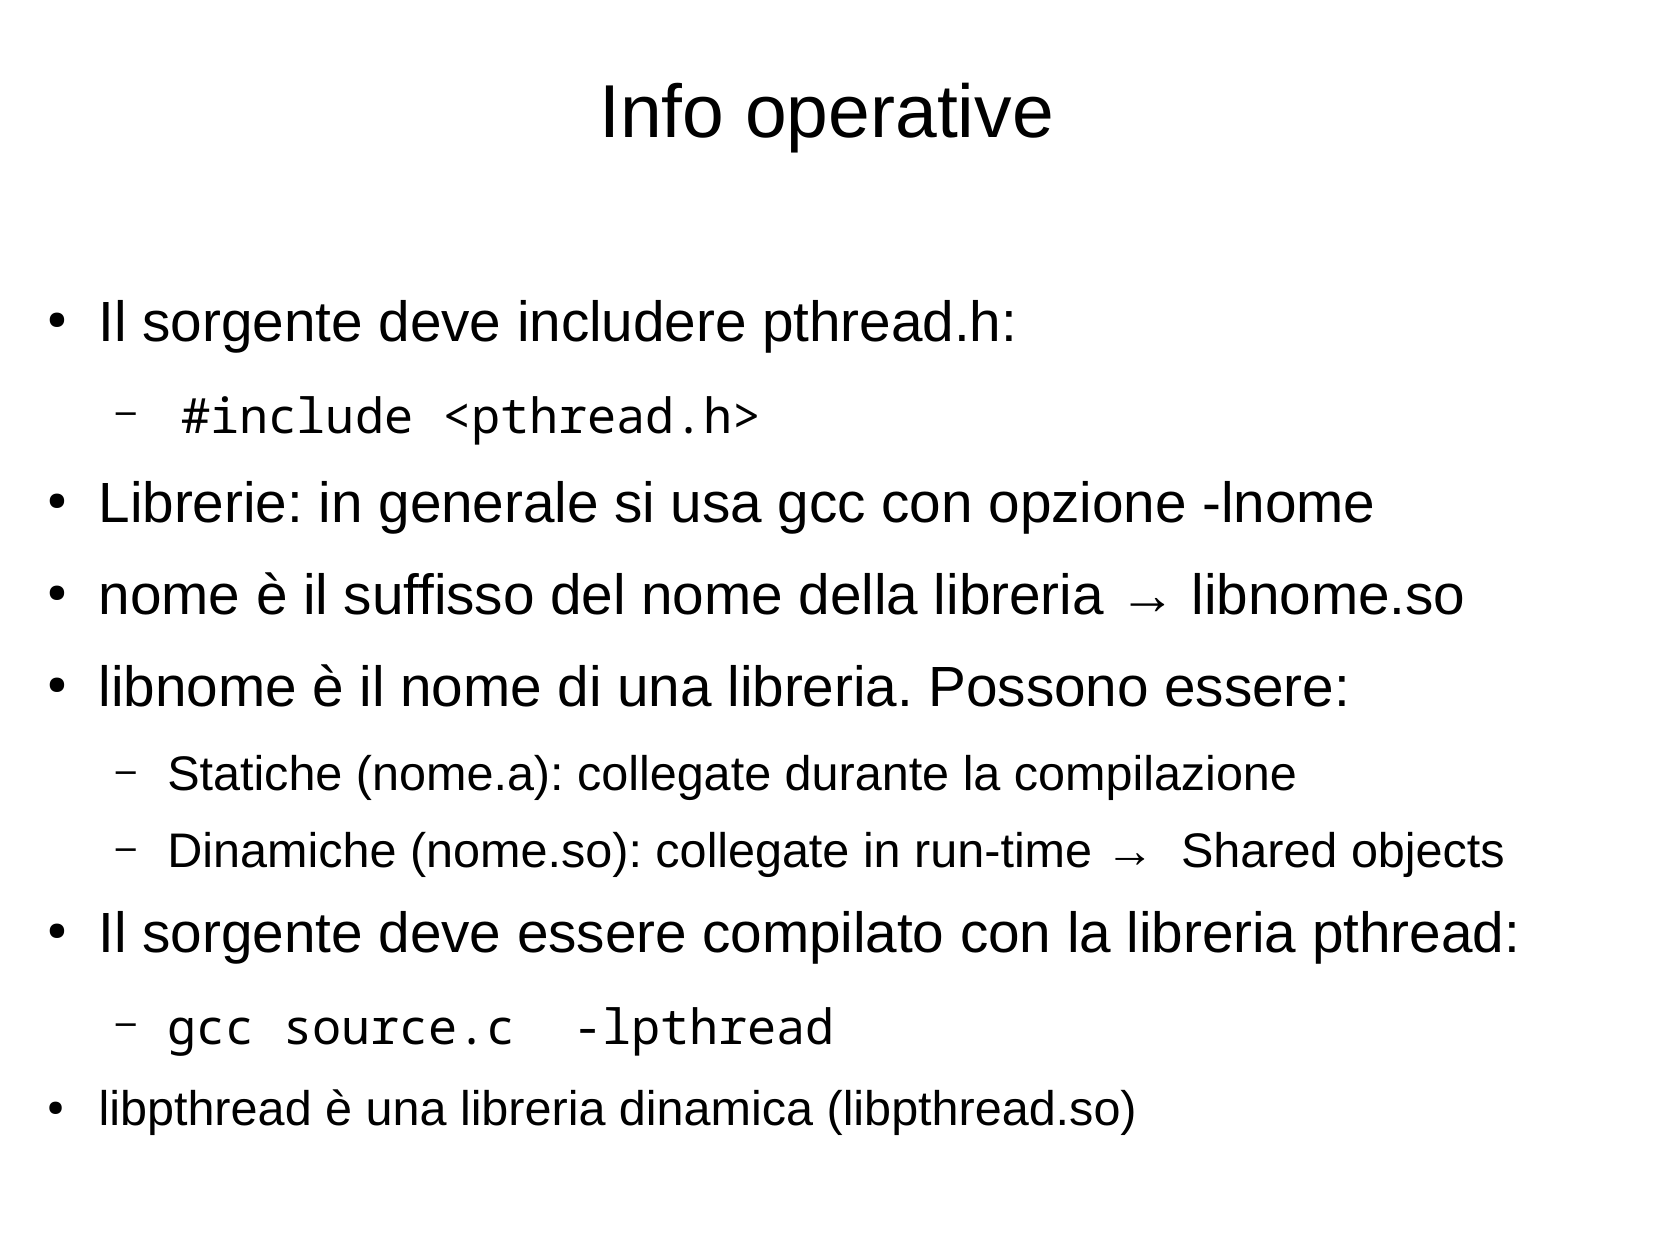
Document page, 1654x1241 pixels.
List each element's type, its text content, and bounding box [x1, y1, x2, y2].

list Il sorgente deve includere pthread.h: #include <pthread.h> Librerie: in generale si usa gcc con opzione -lnome nome è il suffisso del nome della libreria → libnome.so libnome è il nome di una libreria. Possono essere: Statiche (nome.a): collegate durante la compilazione Dinamiche (nome.so): collegate in run-time → Shared objects Il sorgente deve essere compilato con la libreria pthread: gcc source.c -lpthread libpthread è una libreria dinamica (libpthread.so) [30, 290, 1636, 1141]
title Info operative [82, 8, 1571, 216]
